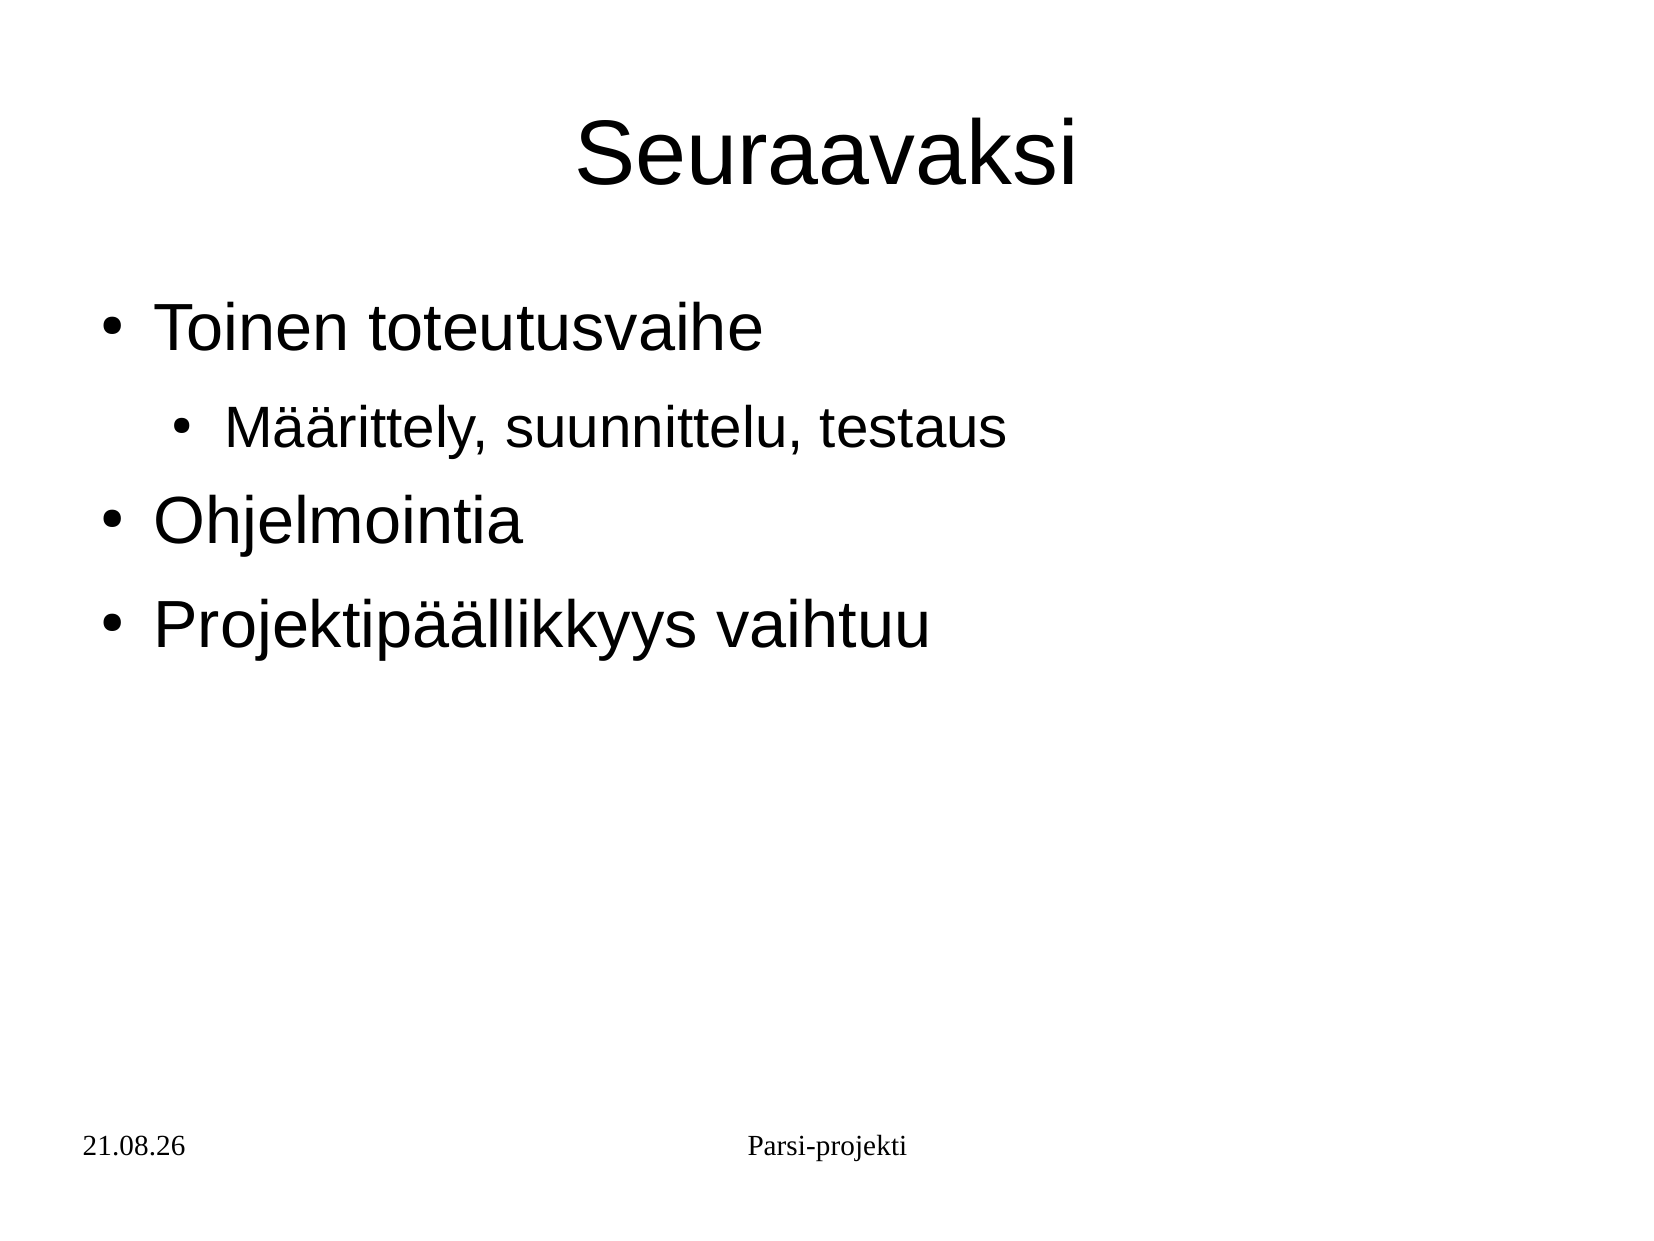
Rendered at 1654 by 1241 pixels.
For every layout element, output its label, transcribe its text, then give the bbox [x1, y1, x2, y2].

title Seuraavaksi [82, 49, 1571, 257]
list Toinen toteutusvaihe Määrittely, suunnittelu, testaus Ohjelmointia Projektipäällikkyys vaihtuu [82, 290, 1571, 1109]
